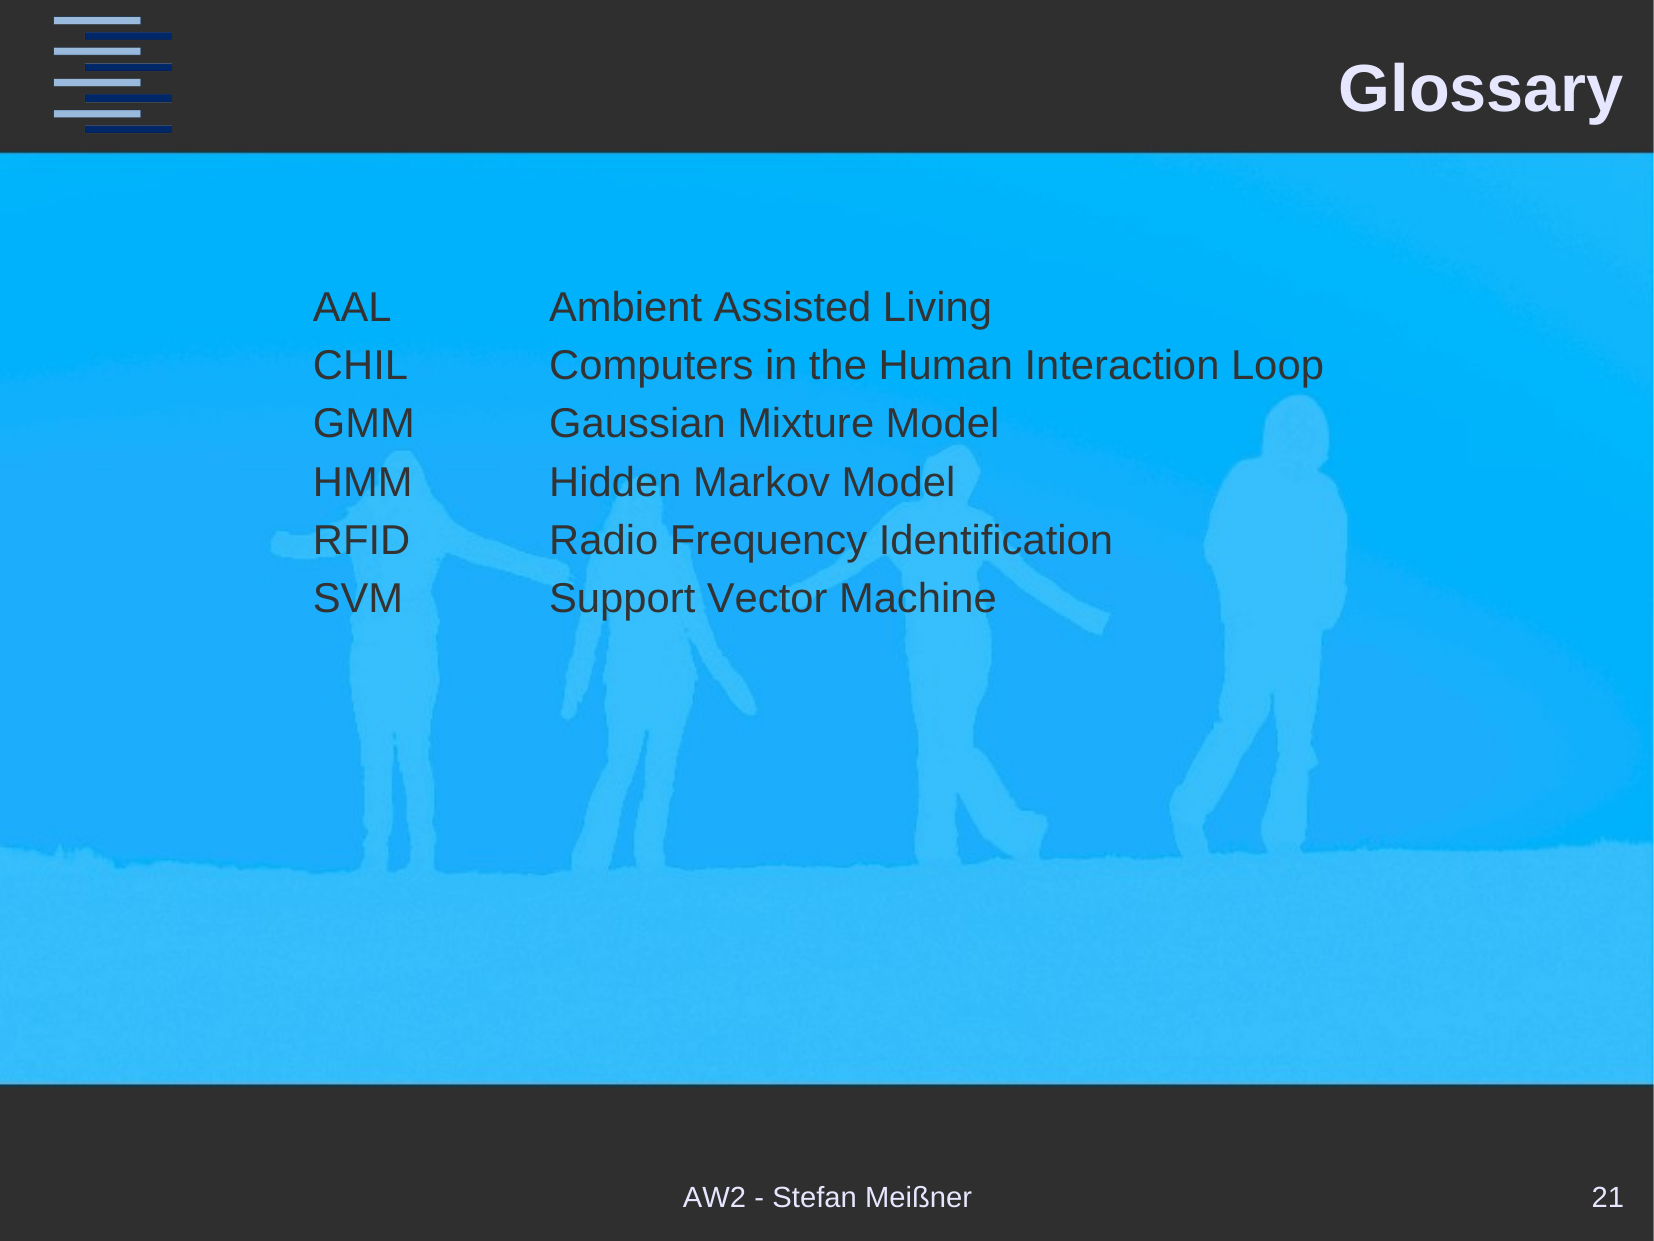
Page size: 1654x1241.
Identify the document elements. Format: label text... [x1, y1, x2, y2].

title Glossary [29, 29, 1625, 148]
list AAL CHIL GMM HMM RFID SVM [295, 283, 532, 939]
picture [1555, 223, 1561, 230]
picture [0, 412, 1654, 1241]
list Ambient Assisted Living Computers in the Human Interaction Loop Gaussian Mixture Model Hidden Markov Model Radio Frequency Identification Support Vector Machine [531, 283, 1536, 757]
picture [0, 0, 1654, 272]
